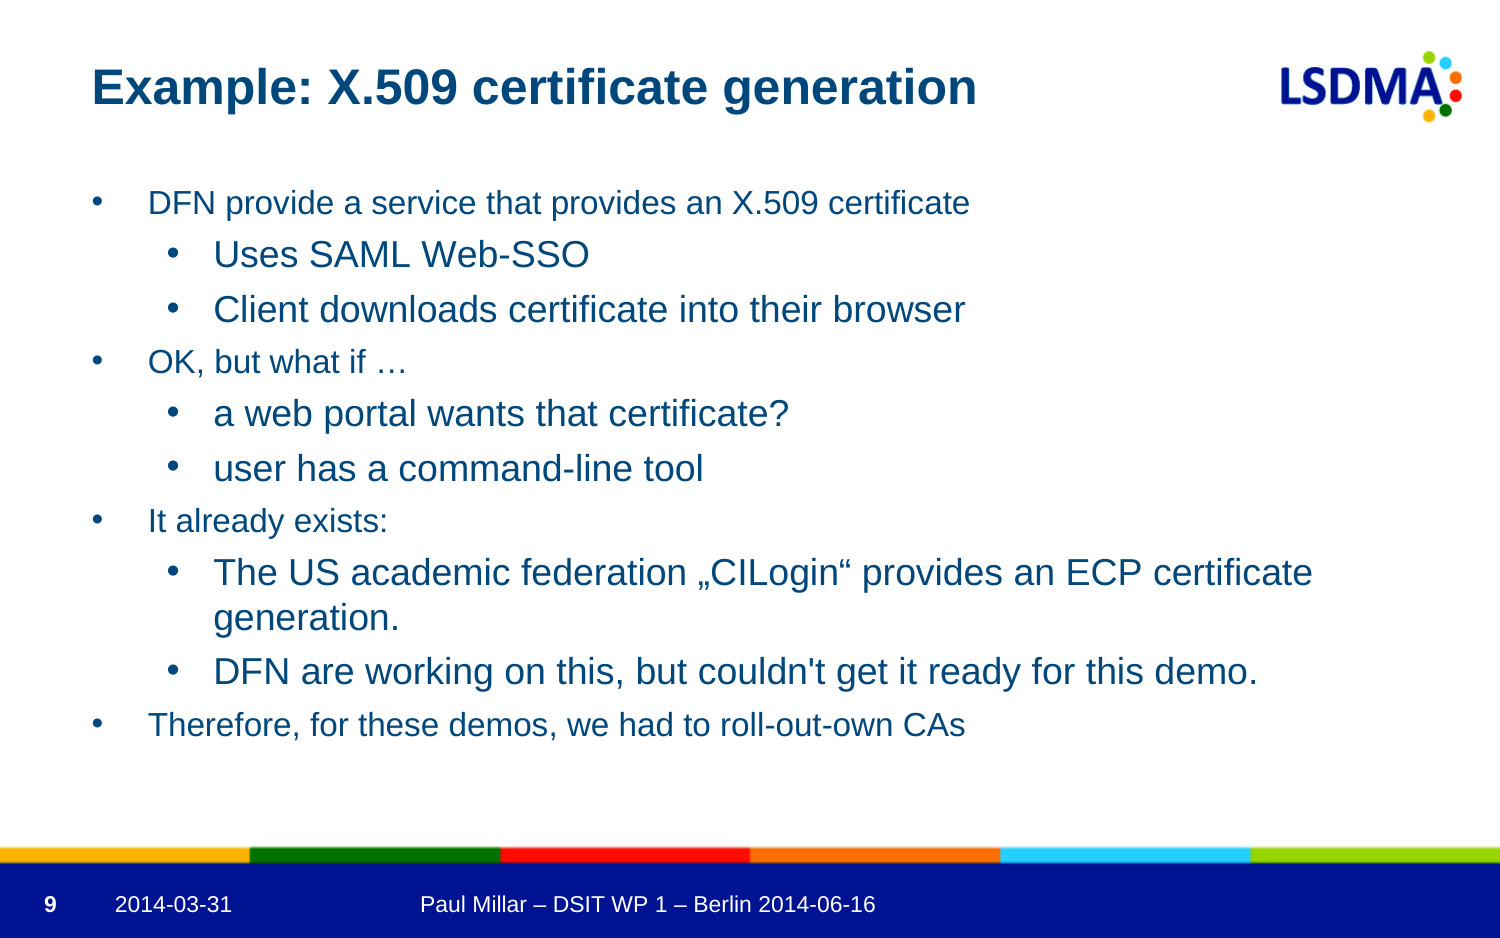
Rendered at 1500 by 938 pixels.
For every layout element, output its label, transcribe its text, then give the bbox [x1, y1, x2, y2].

list DFN provide a service that provides an X.509 certificate Uses SAML Web-SSO Client downloads certificate into their browser OK, but what if … a web portal wants that certificate? user has a command-line tool It already exists: The US academic federation „CILogin“ provides an ECP certificate generation. DFN are working on this, but couldn't get it ready for this demo. Therefore, for these demos, we had to roll-out-own CAs [76, 173, 1427, 793]
picture [0, 0, 1500, 938]
title Example: X.509 certificate generation [76, 45, 1247, 123]
